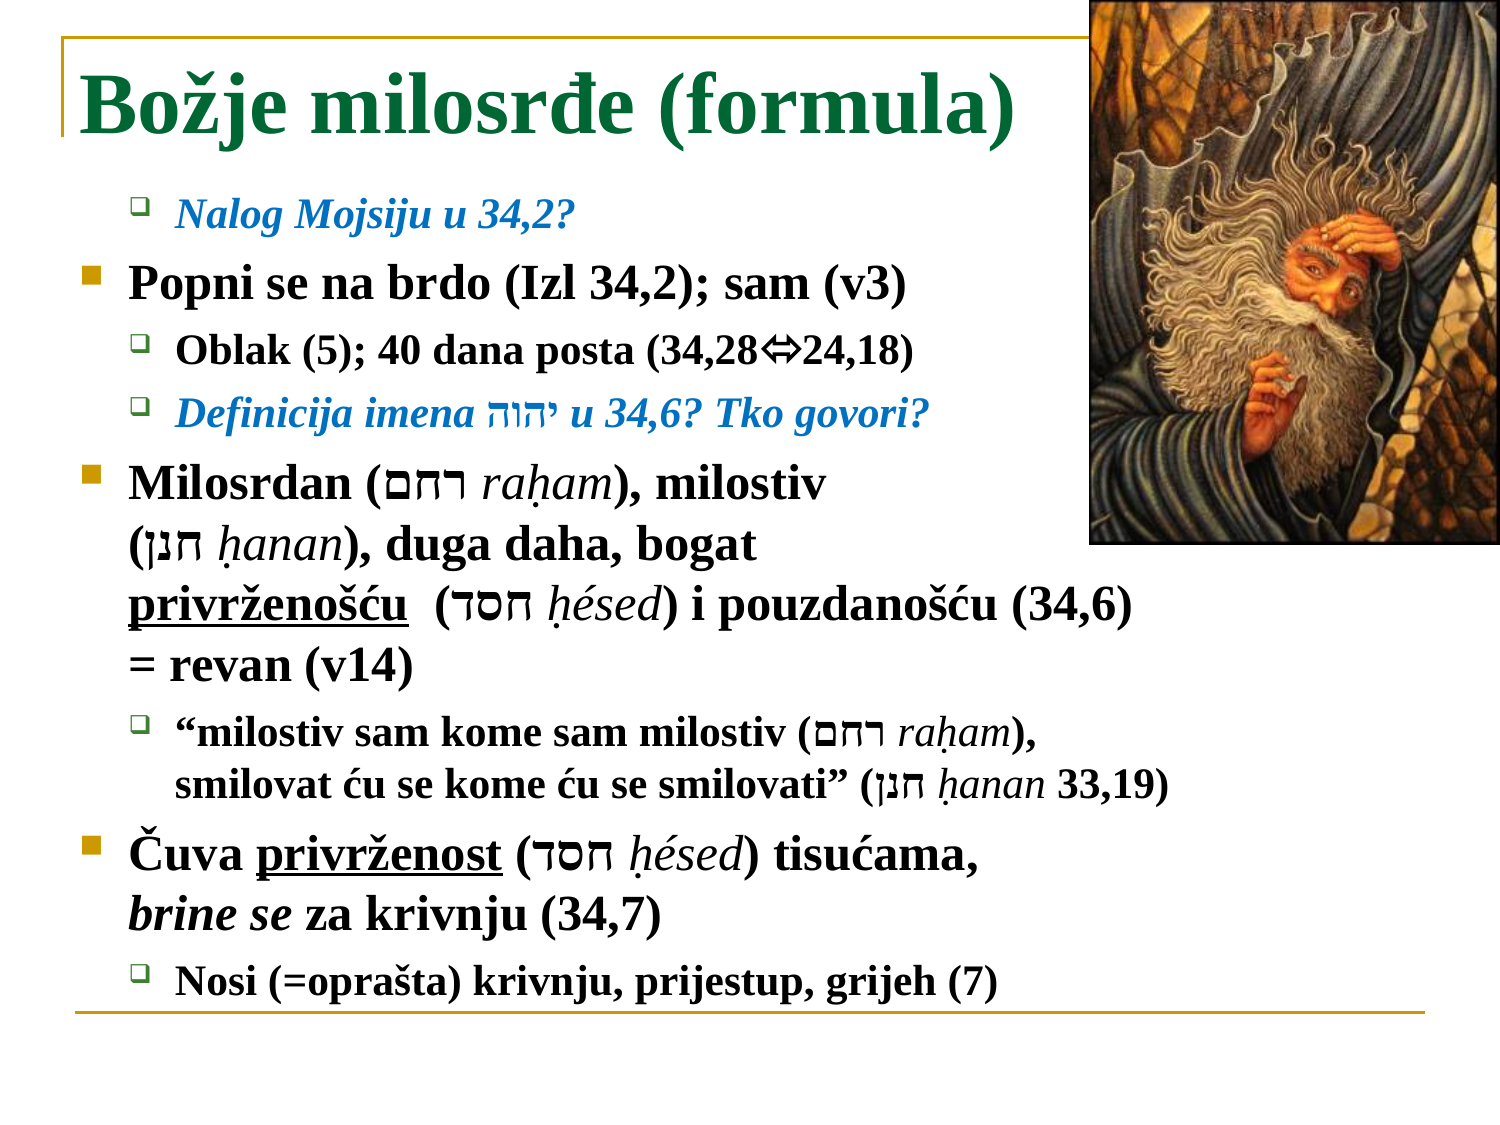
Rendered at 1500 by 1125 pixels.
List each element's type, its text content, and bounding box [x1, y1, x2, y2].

list Nalog Mojsiju u 34,2? Popni se na brdo (Izl 34,2); sam (v3) Oblak (5); 40 dana posta (34,2824,18) Definicija imena יהוה u 34,6? Tko govori? Milosrdan (רחם raḥam), milostiv (חנן ḥanan), duga daha, bogat privrženošću (חסד ḥésed) i pouzdanošću (34,6) = revan (v14) “milostiv sam kome sam milostiv (רחם raḥam), smilovat ću se kome ću se smilovati” (חנן ḥanan 33,19) Čuva privrženost (חסד ḥésed) tisućama, brine se za krivnju (34,7) Nosi (=oprašta) krivnju, prijestup, grijeh (7) [64, 177, 1415, 1013]
title Božje milosrđe (formula) [64, 38, 1089, 177]
picture [1089, 0, 1500, 545]
